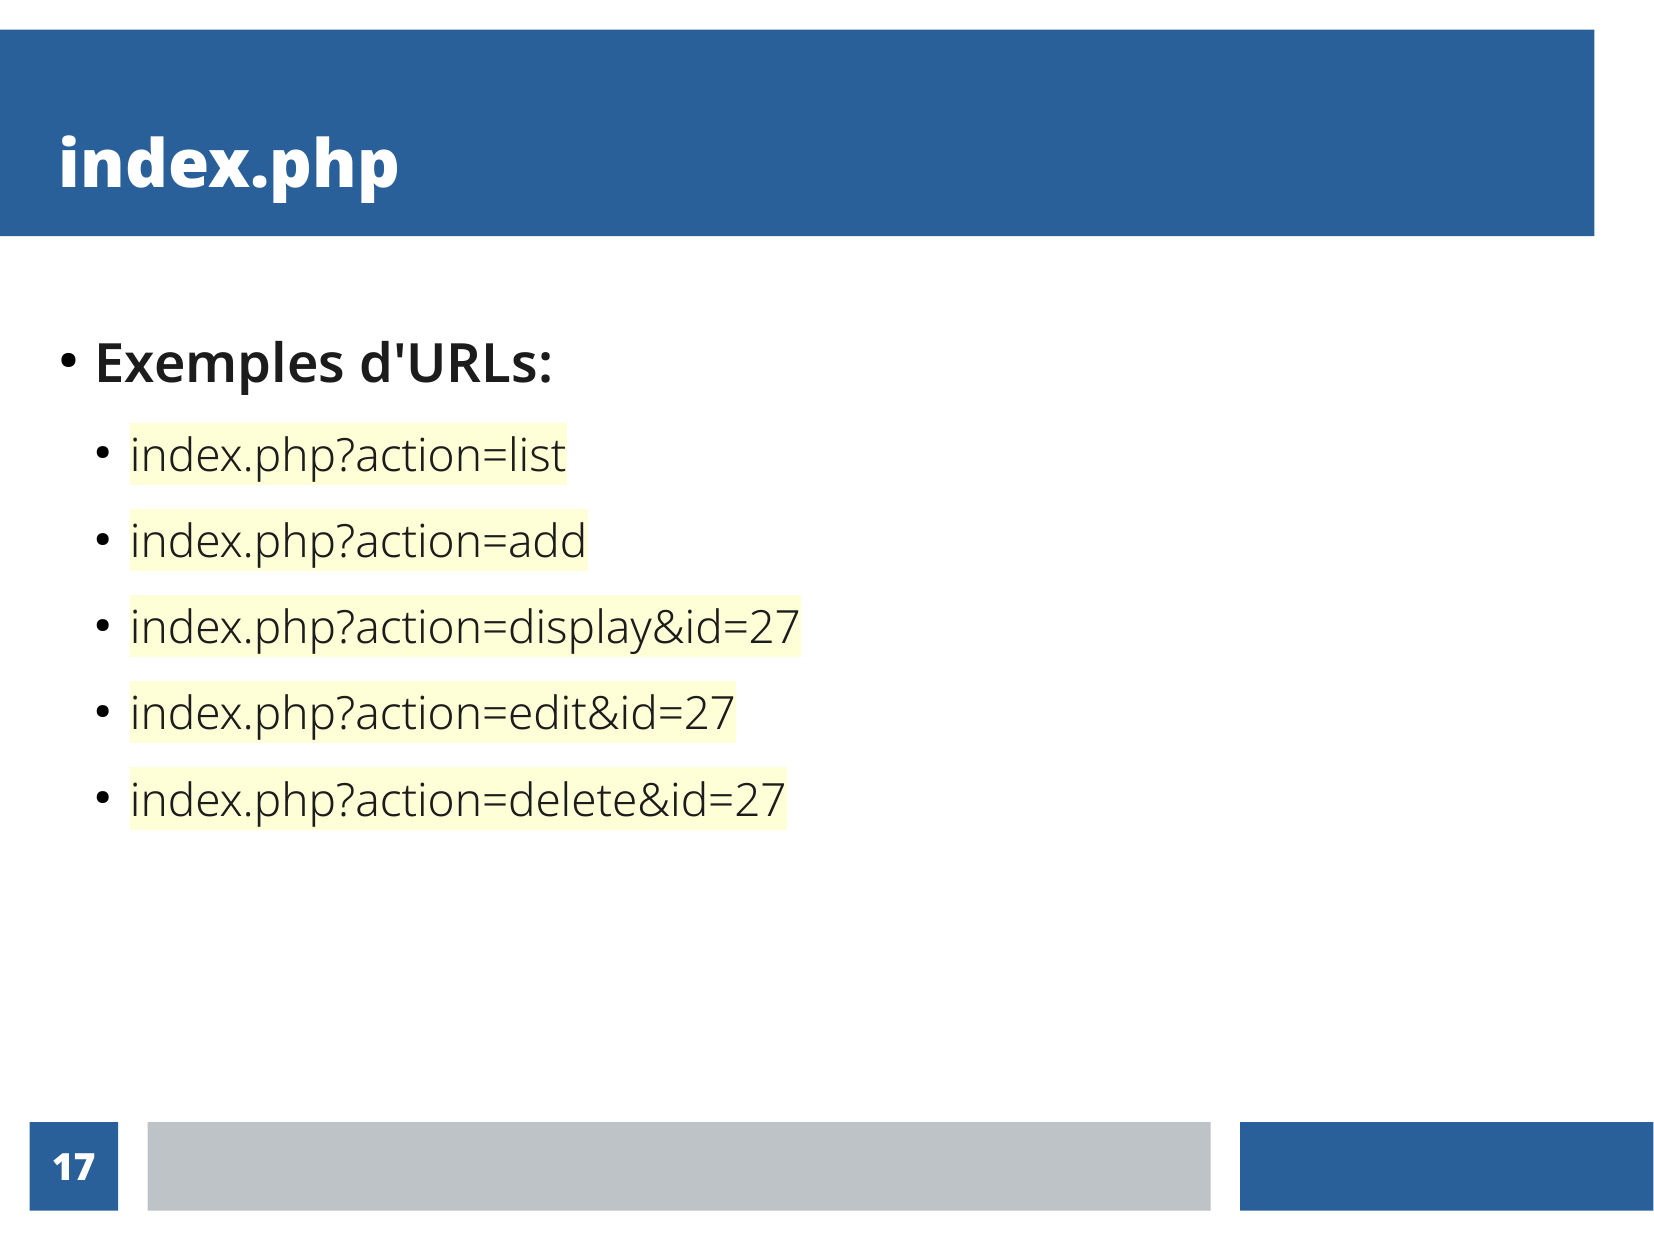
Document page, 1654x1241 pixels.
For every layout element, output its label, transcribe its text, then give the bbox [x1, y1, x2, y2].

list Exemples d'URLs: index.php?action=list index.php?action=add index.php?action=display&id=27 index.php?action=edit&id=27 index.php?action=delete&id=27 [59, 324, 1565, 1093]
title index.php [59, 59, 1595, 207]
